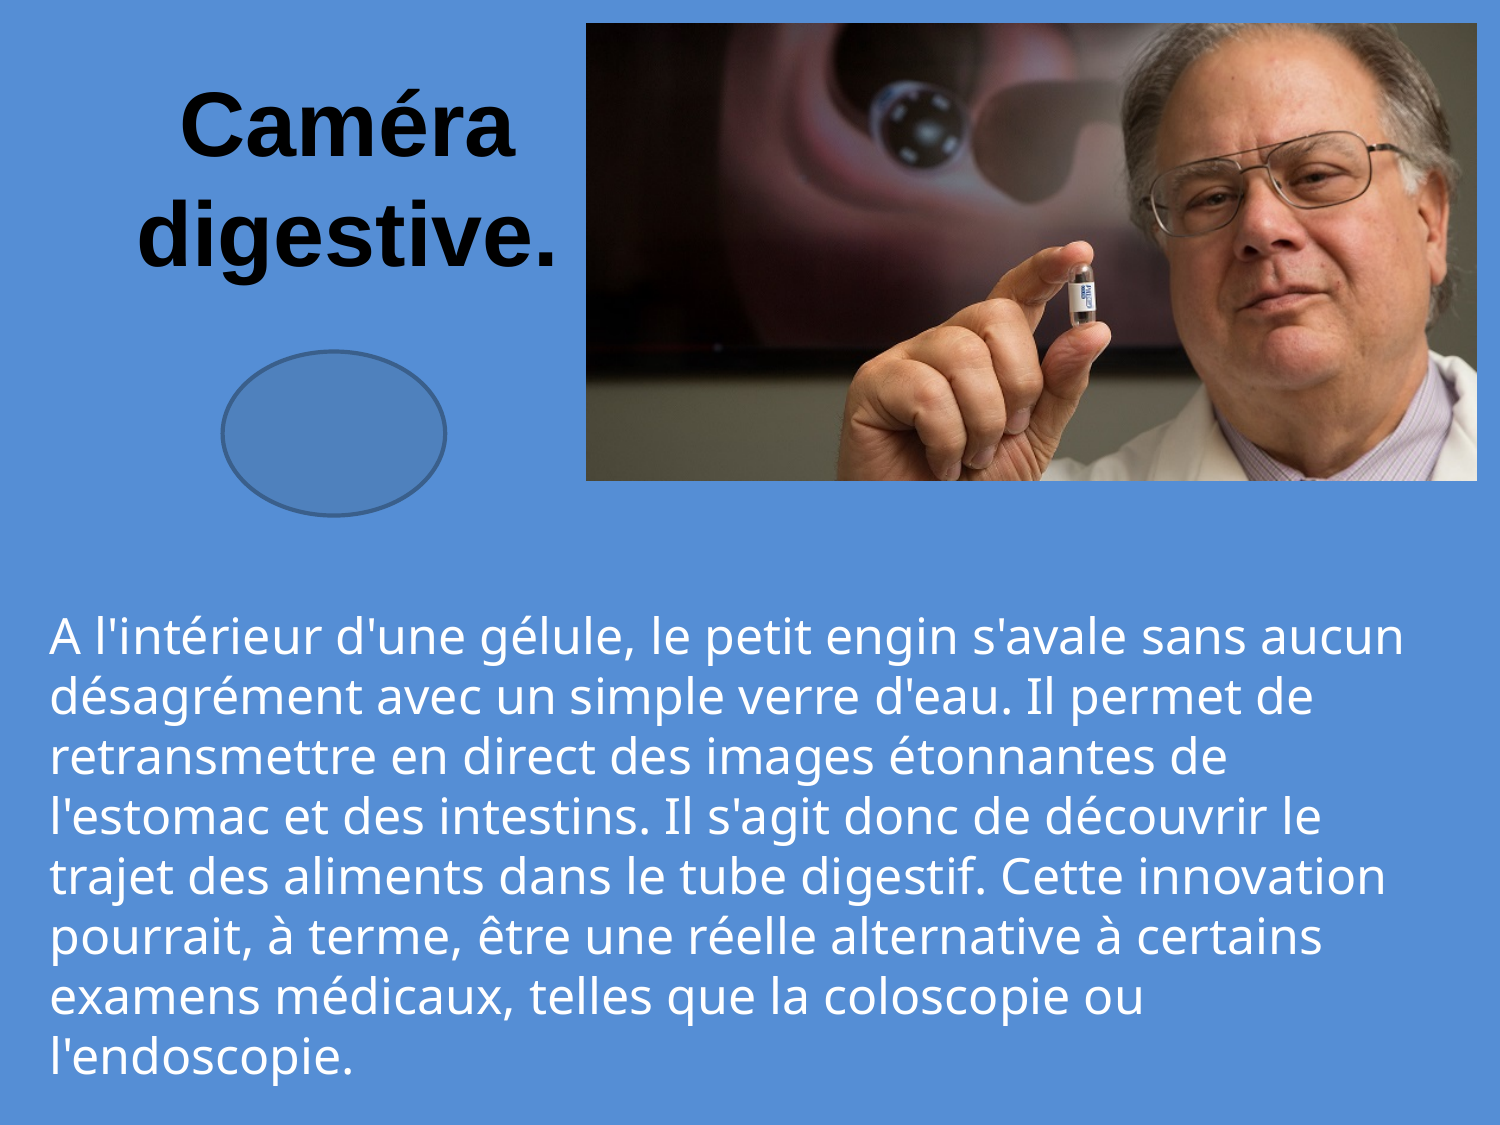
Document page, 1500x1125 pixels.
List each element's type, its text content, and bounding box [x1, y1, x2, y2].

text_box [222, 351, 446, 516]
text_box A l'intérieur d'une gélule, le petit engin s'avale sans aucun désagrément avec un simple verre d'eau. Il permet de retransmettre en direct des images étonnantes de l'estomac et des intestins. Il s'agit donc de découvrir le trajet des aliments dans le tube digestif. Cette innovation pourrait, à terme, être une réelle alternative à certains examens médicaux, telles que la coloscopie ou l'endoscopie. [35, 597, 1465, 1093]
picture [586, 23, 1477, 481]
title Caméra digestive. [75, 45, 586, 305]
